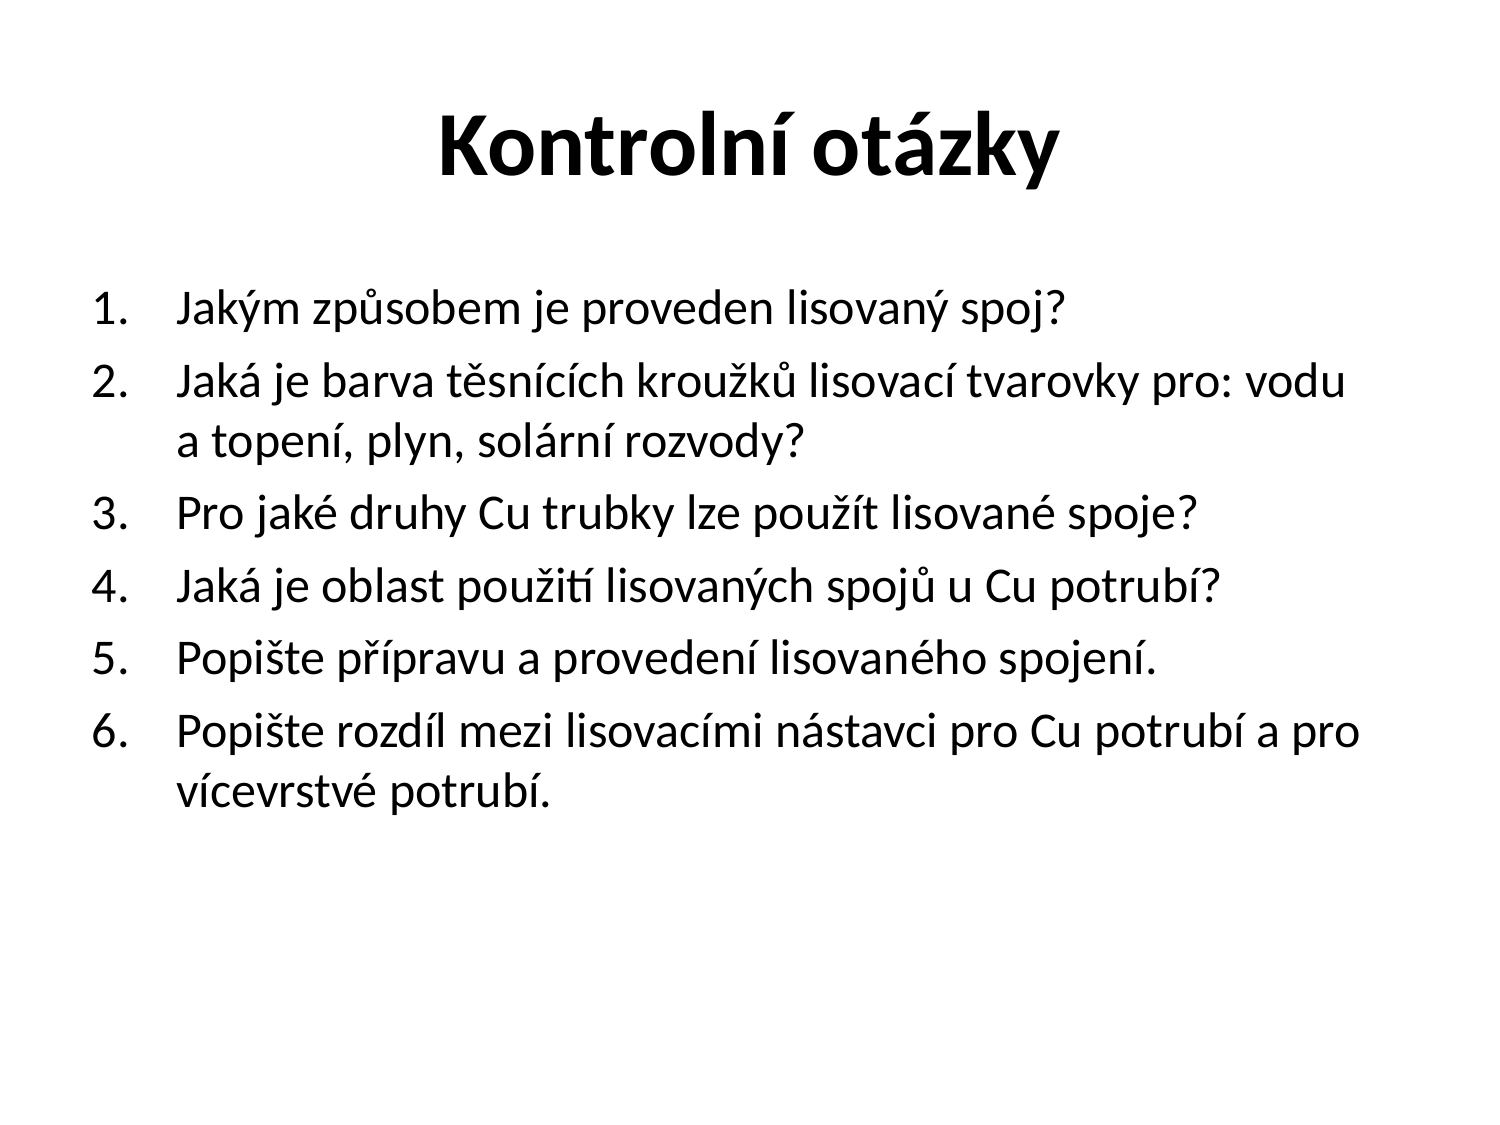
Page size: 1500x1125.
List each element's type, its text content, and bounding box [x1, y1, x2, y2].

title Kontrolní otázky [75, 45, 1426, 233]
list Jakým způsobem je proveden lisovaný spoj? Jaká je barva těsnících kroužků lisovací tvarovky pro: vodu a topení, plyn, solární rozvody? Pro jaké druhy Cu trubky lze použít lisované spoje? Jaká je oblast použití lisovaných spojů u Cu potrubí? Popište přípravu a provedení lisovaného spojení. Popište rozdíl mezi lisovacími nástavci pro Cu potrubí a pro vícevrstvé potrubí. [76, 267, 1427, 1010]
